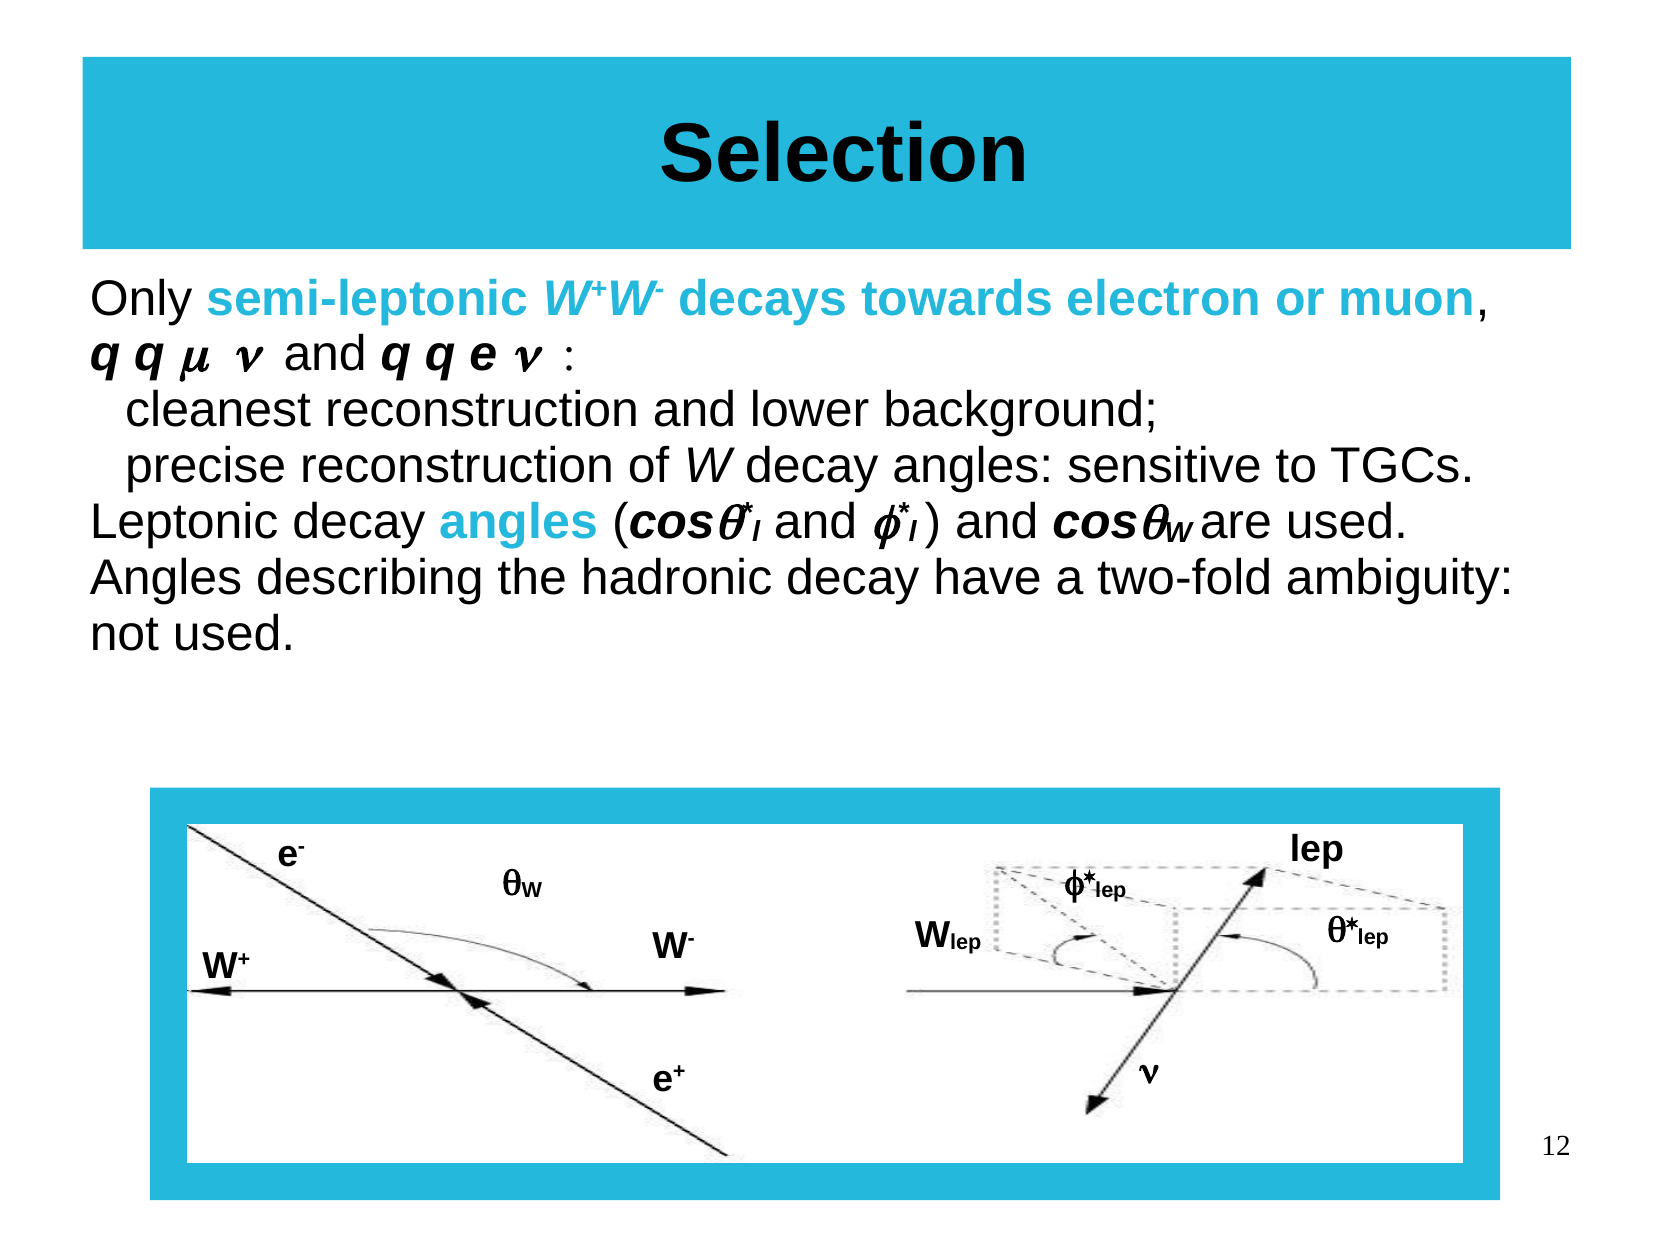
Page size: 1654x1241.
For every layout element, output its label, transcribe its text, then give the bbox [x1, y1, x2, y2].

text_box q*lep [1312, 900, 1426, 985]
text_box W+ [187, 937, 301, 996]
text_box Wlep [900, 905, 1013, 976]
text_box [150, 787, 1501, 1201]
text_box e- [262, 825, 338, 884]
text_box lep [1275, 819, 1388, 877]
text_box qW [487, 853, 563, 938]
text_box n [1125, 1049, 1201, 1126]
title Selection [82, 56, 1571, 250]
text_box W- [637, 916, 713, 976]
picture [187, 824, 1463, 1163]
text_box e+ [637, 1050, 713, 1109]
text_box f*lep [1050, 853, 1163, 938]
text_box Only semi-leptonic W+W- decays towards electron or muon, q q m n and q q e n : cleanest reconstruction and lower background; precise reconstruction of W decay angles: sensitive to TGCs. Leptonic decay angles (cosq*l and f*l ) and cosqW are used. Angles describing the hadronic decay have a two-fold ambiguity: not used. [75, 262, 1538, 769]
